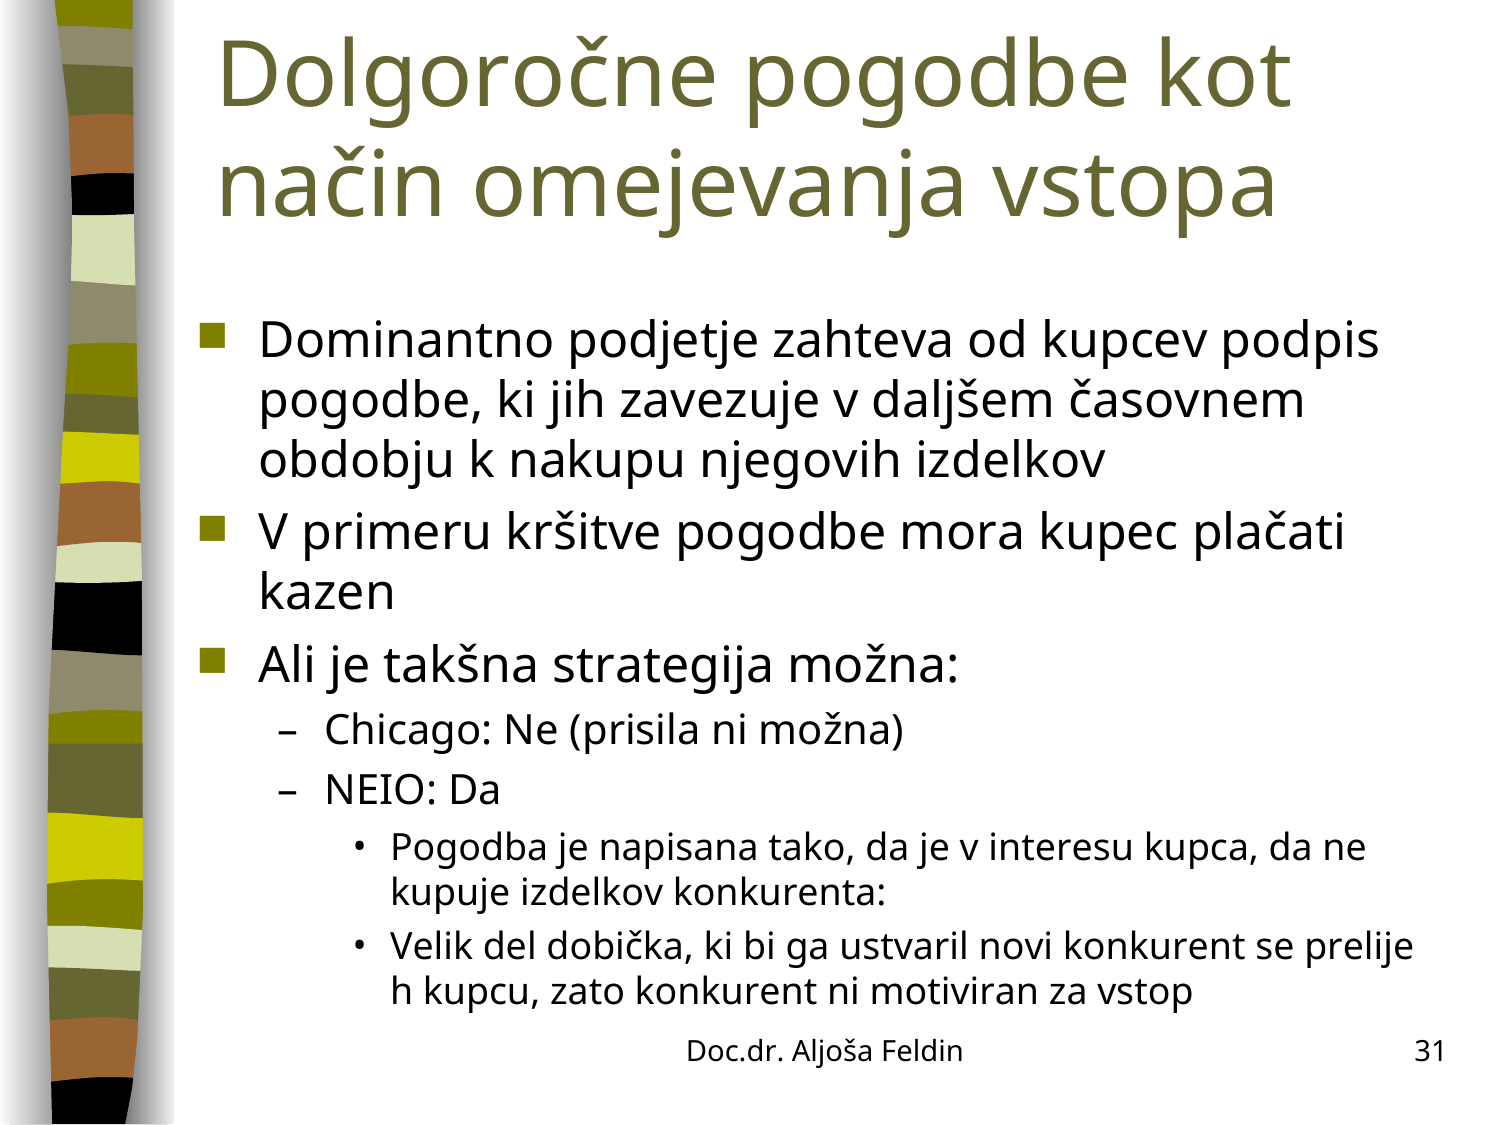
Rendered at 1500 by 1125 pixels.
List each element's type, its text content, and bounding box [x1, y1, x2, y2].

title Dolgoročne pogodbe kot način omejevanja vstopa [200, 7, 1476, 243]
text_box <number> [1149, 1025, 1463, 1101]
text_box Doc.dr. Aljoša Feldin [587, 1025, 1063, 1101]
list Dominantno podjetje zahteva od kupcev podpis pogodbe, ki jih zavezuje v daljšem časovnem obdobju k nakupu njegovih izdelkov V primeru kršitve pogodbe mora kupec plačati kazen Ali je takšna strategija možna: Chicago: Ne (prisila ni možna) NEIO: Da Pogodba je napisana tako, da je v interesu kupca, da ne kupuje izdelkov konkurenta: Velik del dobička, ki bi ga ustvaril novi konkurent se prelije h kupcu, zato konkurent ni motiviran za vstop [187, 299, 1463, 988]
